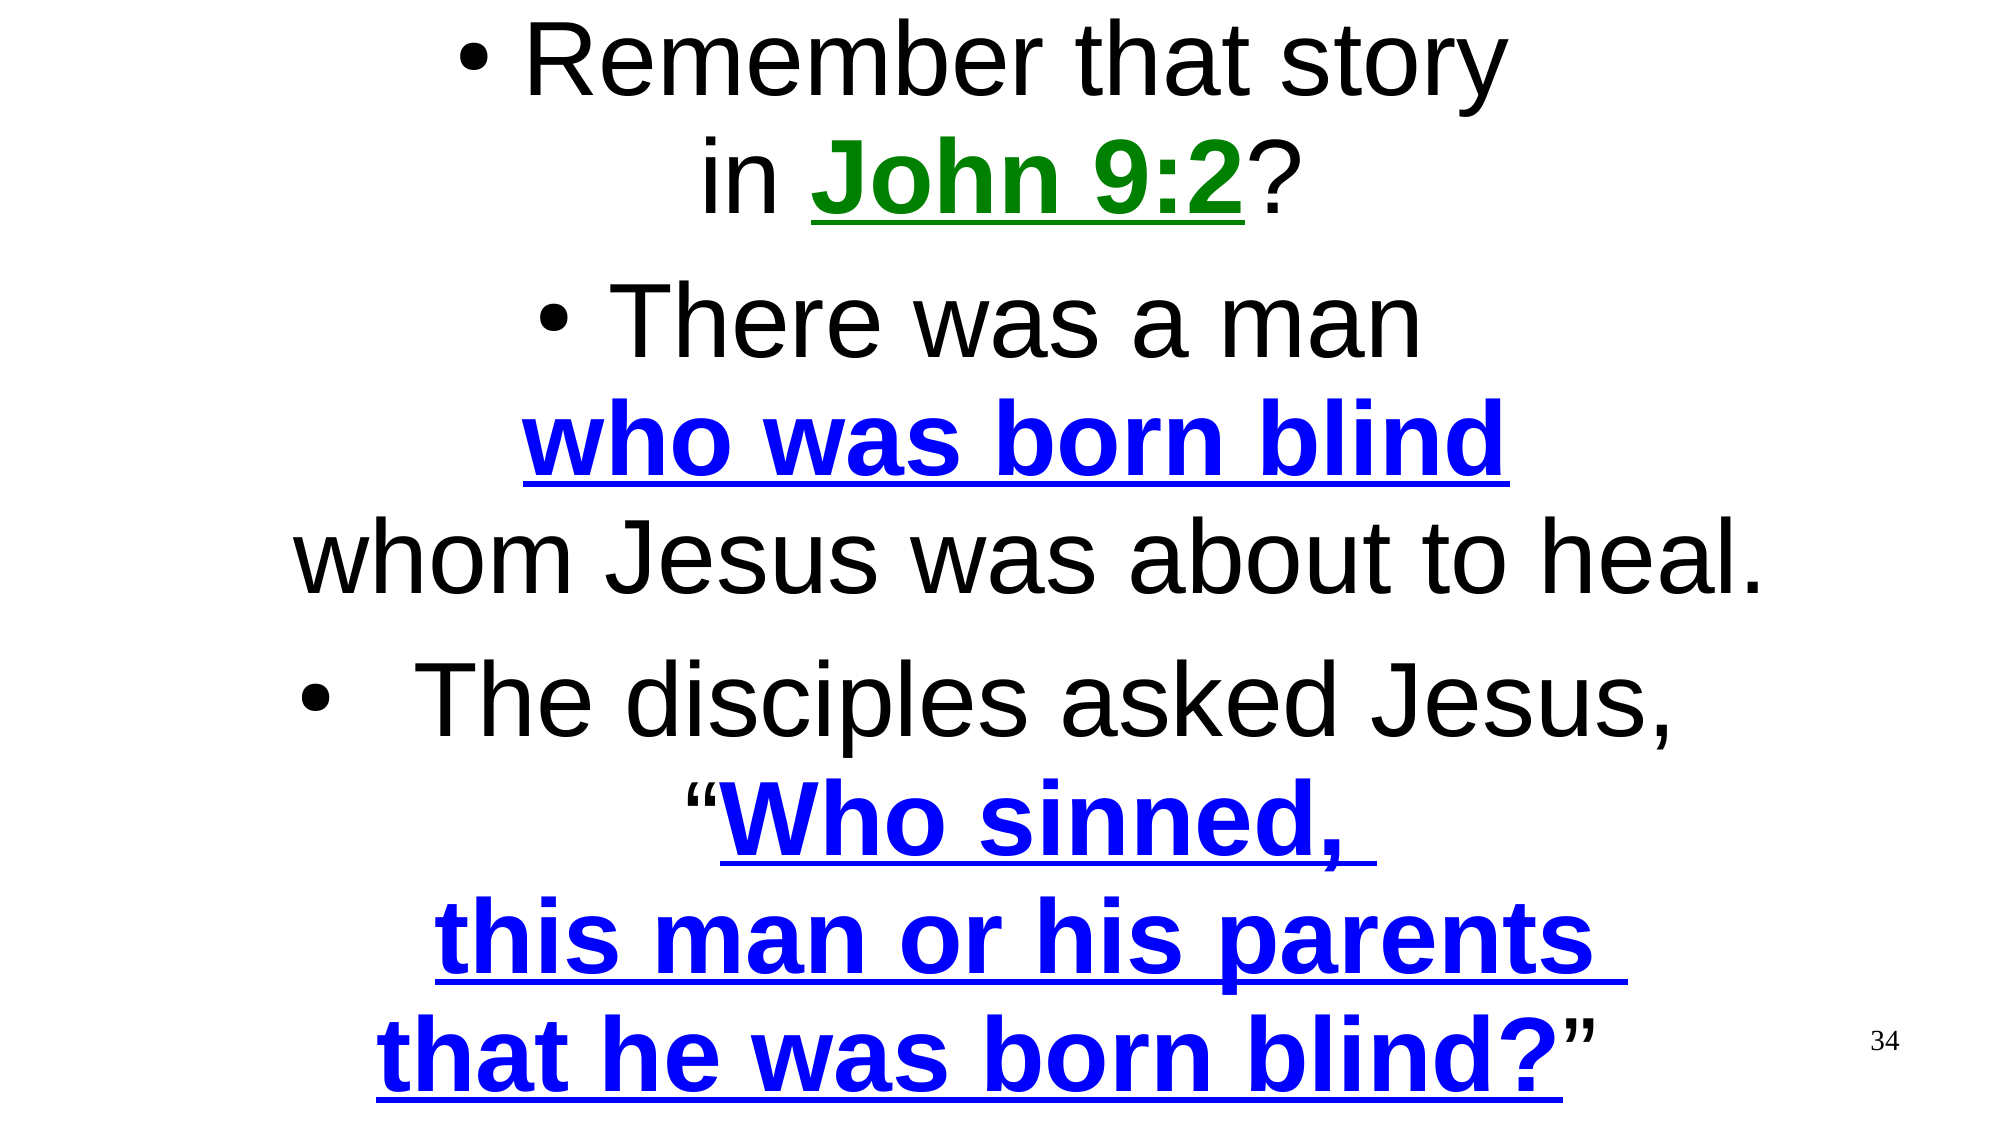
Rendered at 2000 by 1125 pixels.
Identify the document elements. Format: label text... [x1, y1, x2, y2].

list Remember that story in John 9:2? There was a man who was born blind whom Jesus was about to heal. The disciples asked Jesus, “Who sinned, this man or his parents that he was born blind?” [0, 0, 1996, 1123]
